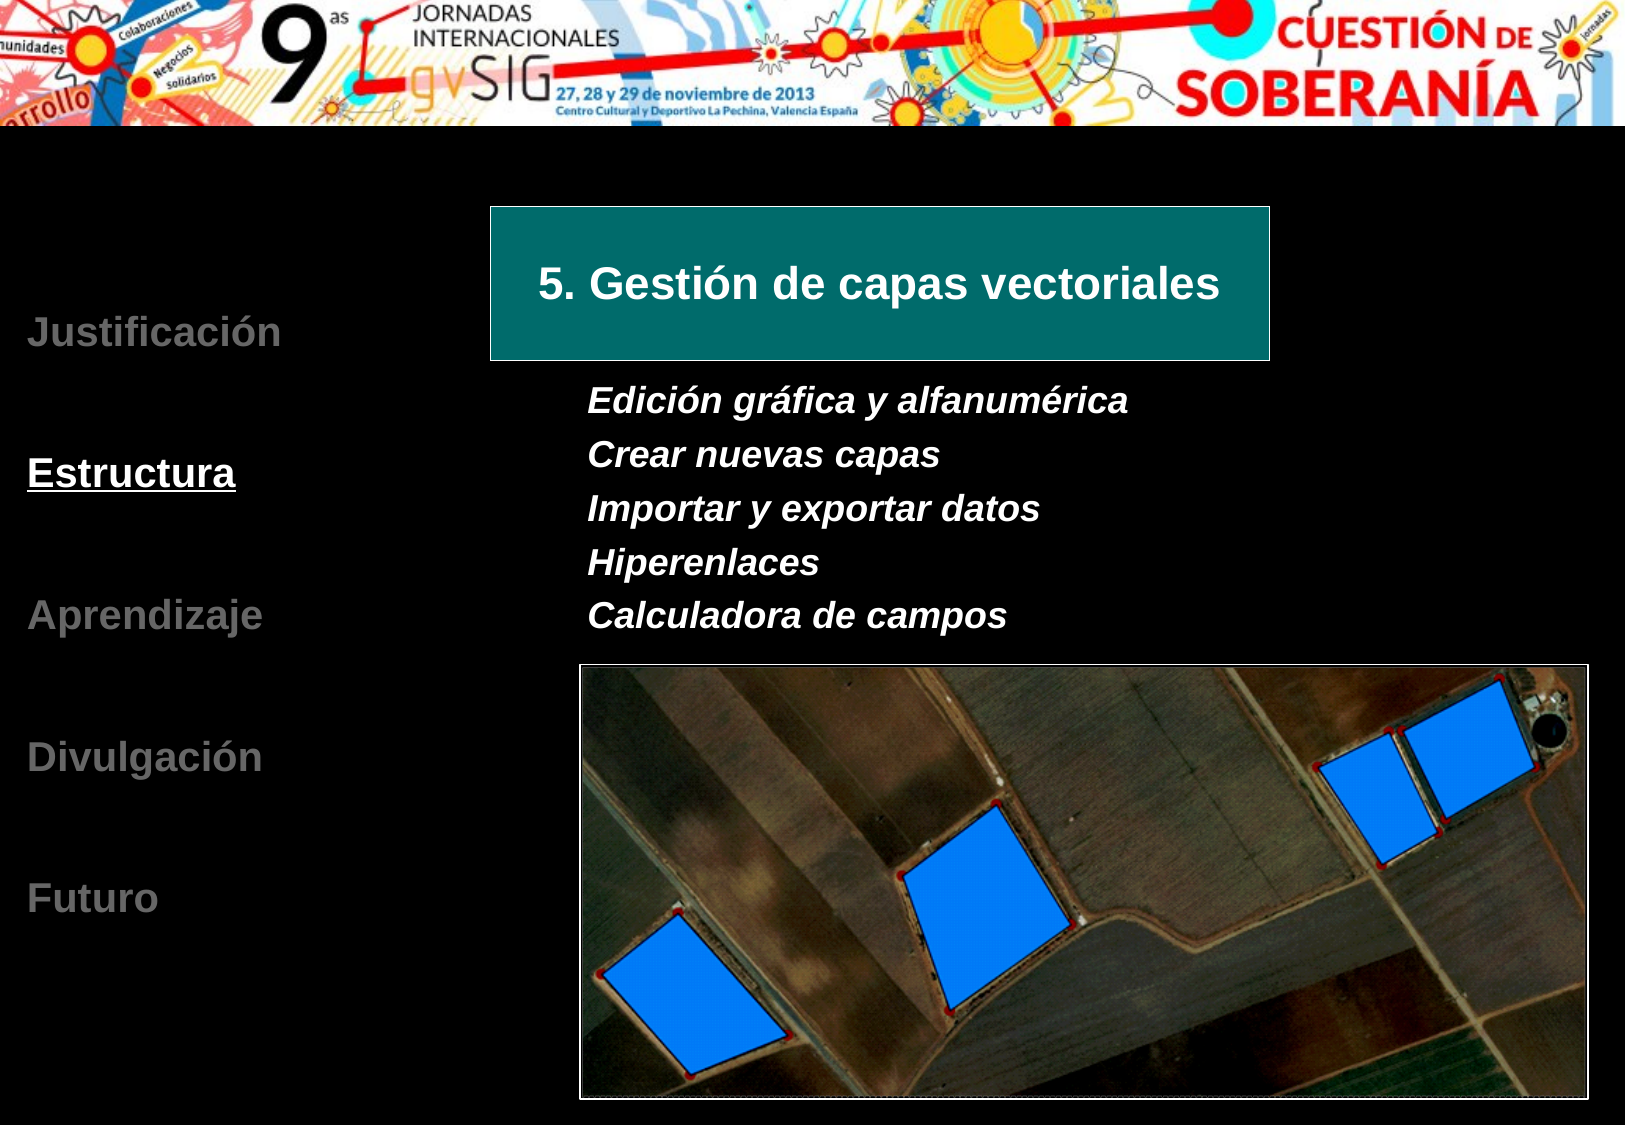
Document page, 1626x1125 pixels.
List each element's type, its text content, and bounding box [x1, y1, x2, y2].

picture [0, 0, 1626, 126]
text_box Edición gráfica y alfanumérica Crear nuevas capas Importar y exportar datos Hiperenlaces Calculadora de campos [572, 389, 1134, 627]
picture [580, 665, 1588, 1099]
text_box 5. Gestión de capas vectoriales [490, 206, 1270, 361]
text_box Justificación Estructura Aprendizaje Divulgación Futuro [11, 296, 319, 929]
